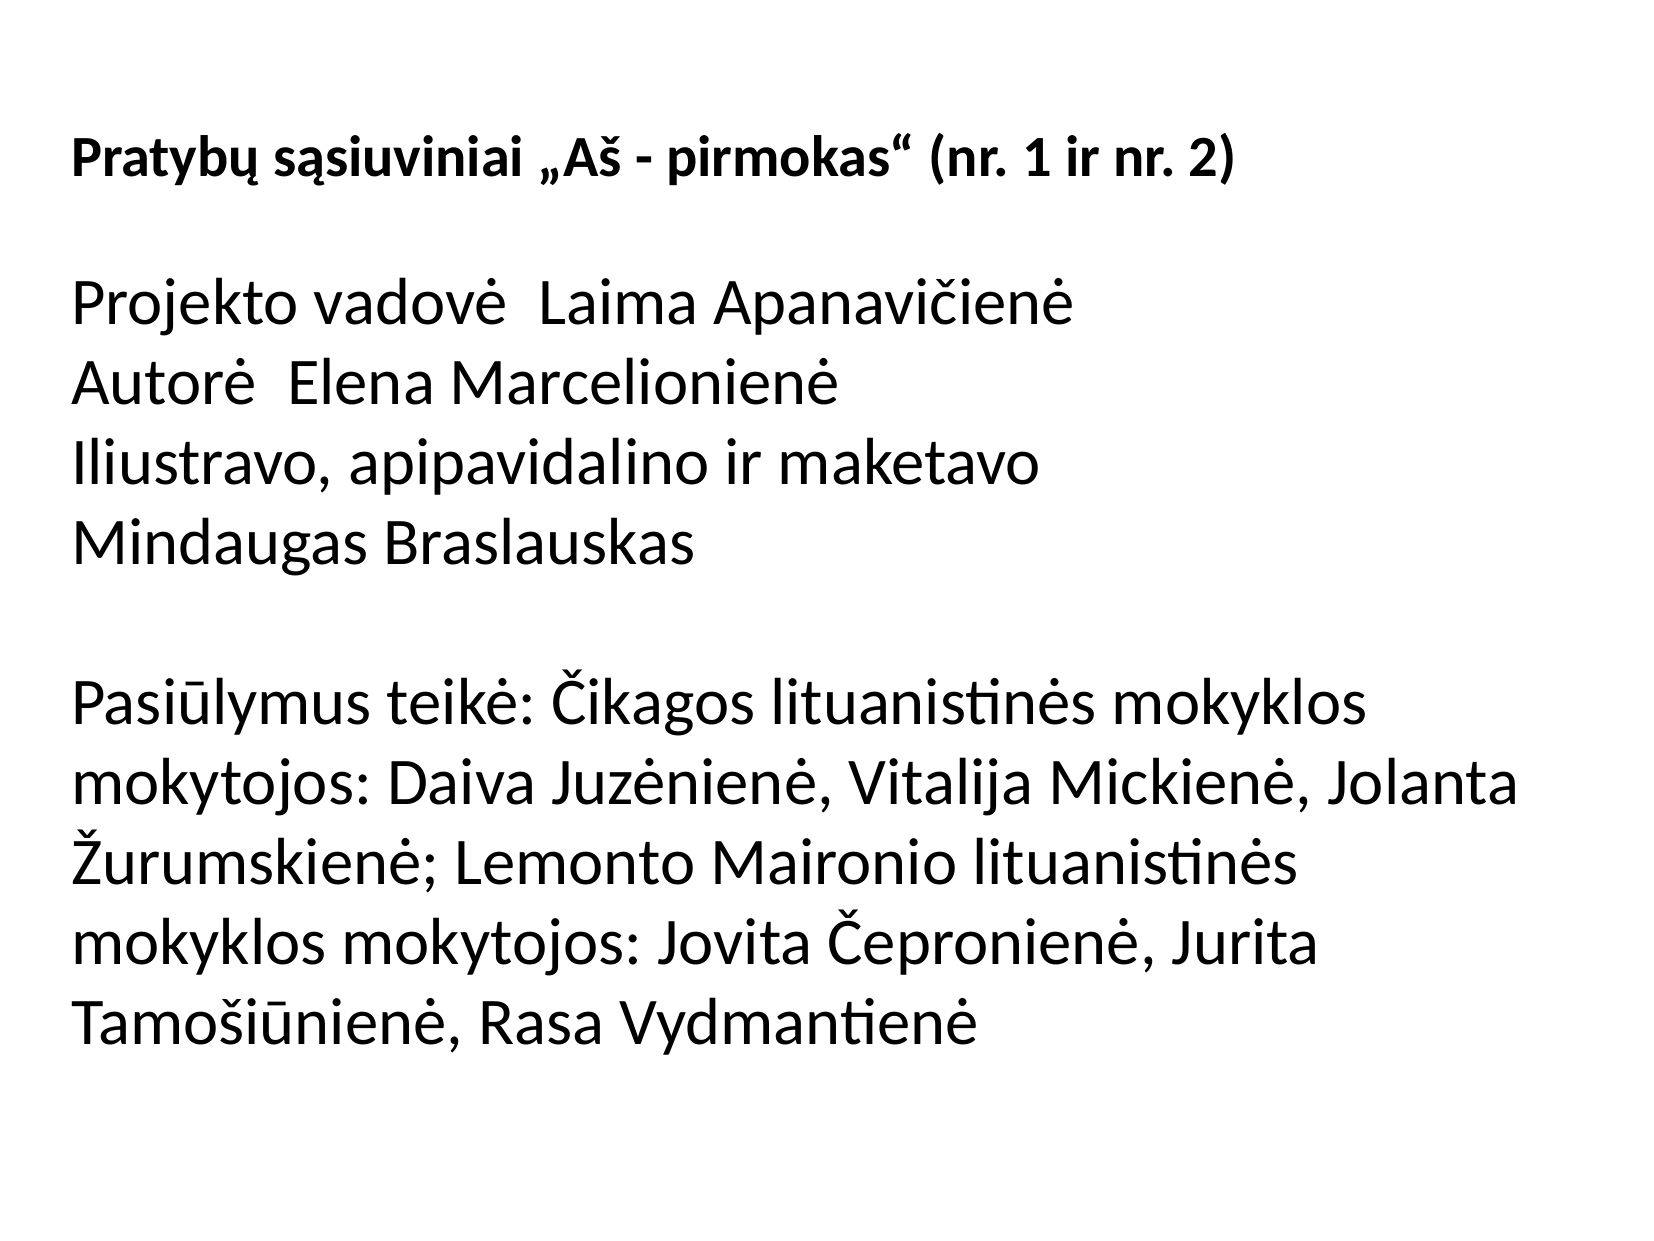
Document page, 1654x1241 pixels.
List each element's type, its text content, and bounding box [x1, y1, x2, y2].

text_box Pratybų sąsiuviniai „Aš - pirmokas“ (nr. 1 ir nr. 2) Projekto vadovė Laima Apanavičienė Autorė Elena Marcelionienė Iliustravo, apipavidalino ir maketavo Mindaugas Braslauskas Pasiūlymus teikė: Čikagos lituanistinės mokyklos mokytojos: Daiva Juzėnienė, Vitalija Mickienė, Jolanta Žurumskienė; Lemonto Maironio lituanistinės mokyklos mokytojos: Jovita Čepronienė, Jurita Tamošiūnienė, Rasa Vydmantienė [56, 110, 1559, 1136]
